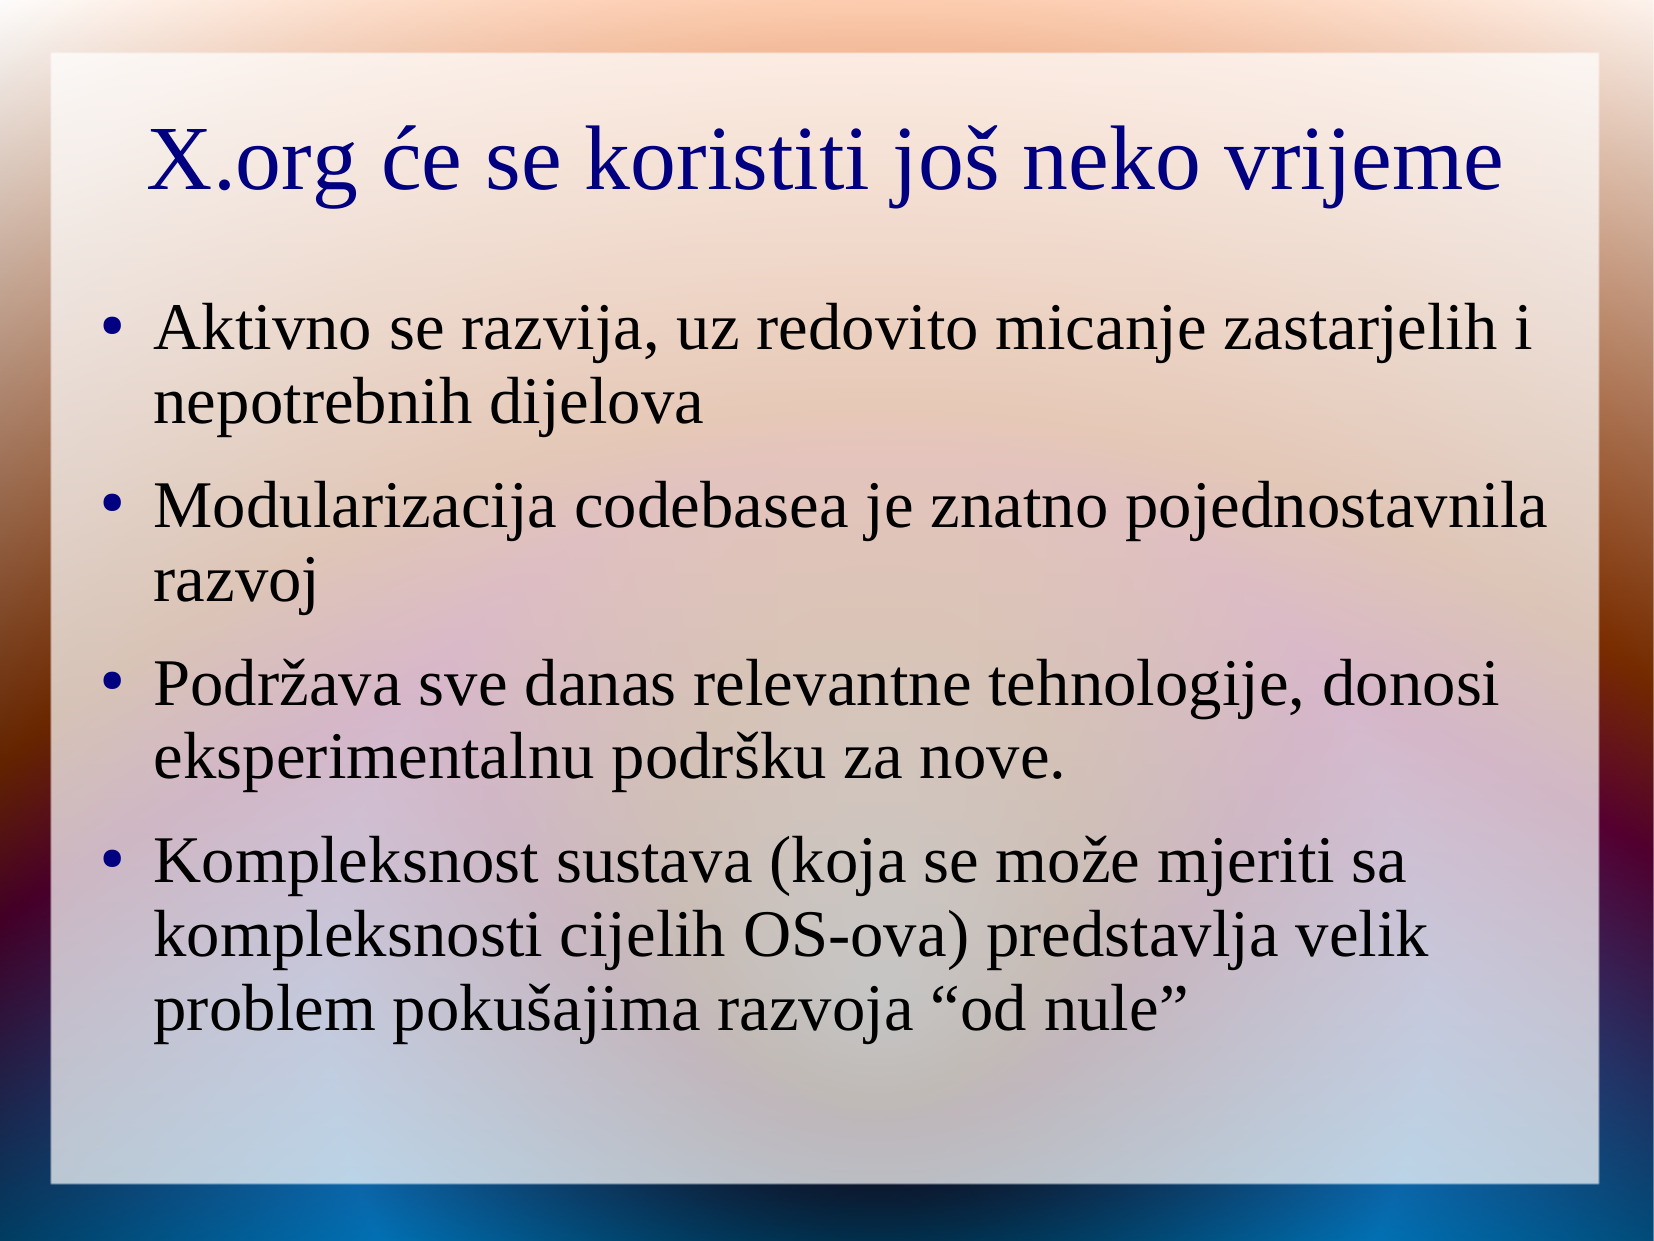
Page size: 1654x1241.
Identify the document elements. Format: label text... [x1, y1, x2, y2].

list Aktivno se razvija, uz redovito micanje zastarjelih i nepotrebnih dijelova Modularizacija codebasea je znatno pojednostavnila razvoj Podržava sve danas relevantne tehnologije, donosi eksperimentalnu podršku za nove. Kompleksnost sustava (koja se može mjeriti sa kompleksnosti cijelih OS-ova) predstavlja velik problem pokušajima razvoja “od nule” [82, 290, 1571, 1094]
picture [0, 0, 1654, 1241]
title X.org će se koristiti još neko vrijeme [82, 62, 1571, 256]
